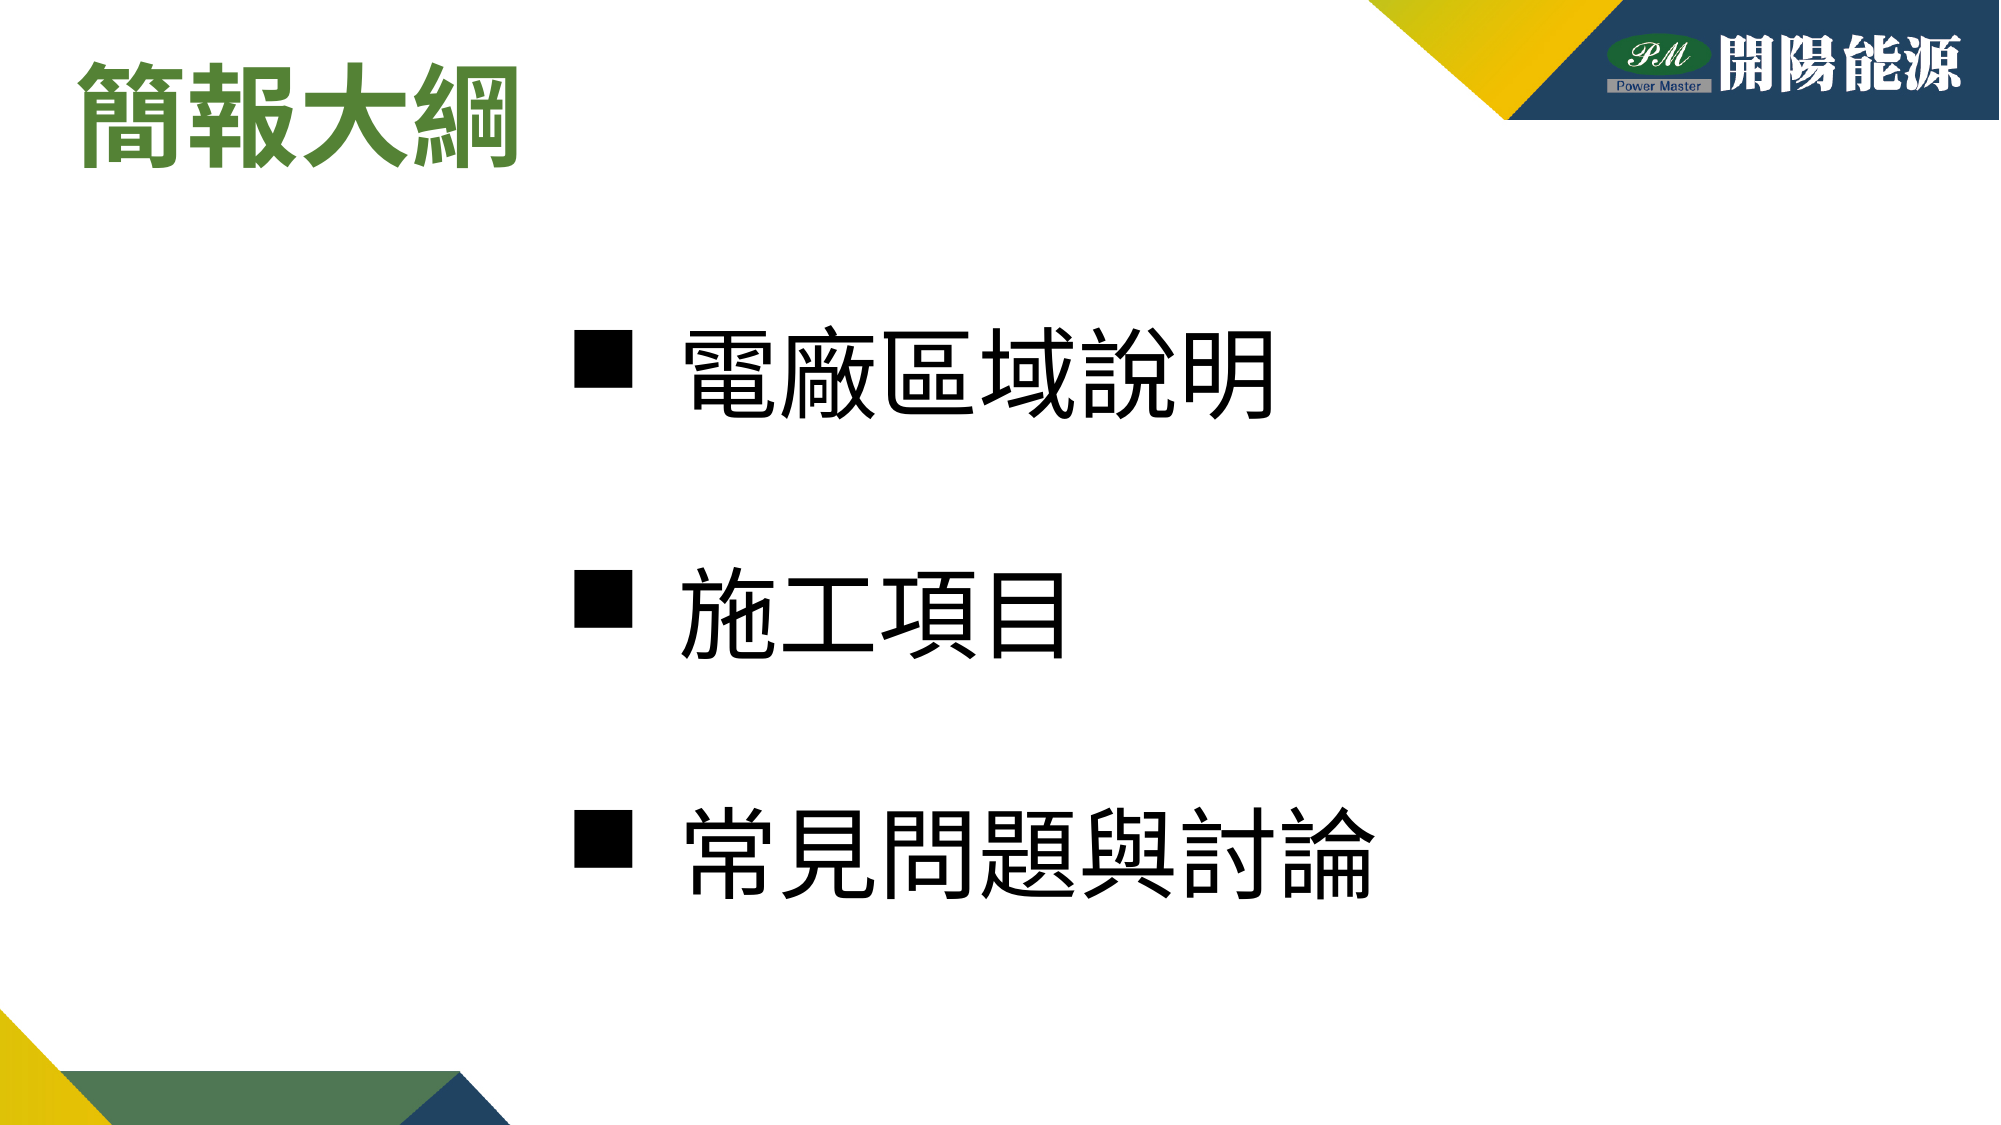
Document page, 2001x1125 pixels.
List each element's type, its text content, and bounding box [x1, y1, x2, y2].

picture [0, 0, 1999, 1125]
text_box 電廠區域說明 施工項目 常見問題與討論 [551, 304, 1447, 919]
title 簡報大綱 [1, 17, 598, 211]
